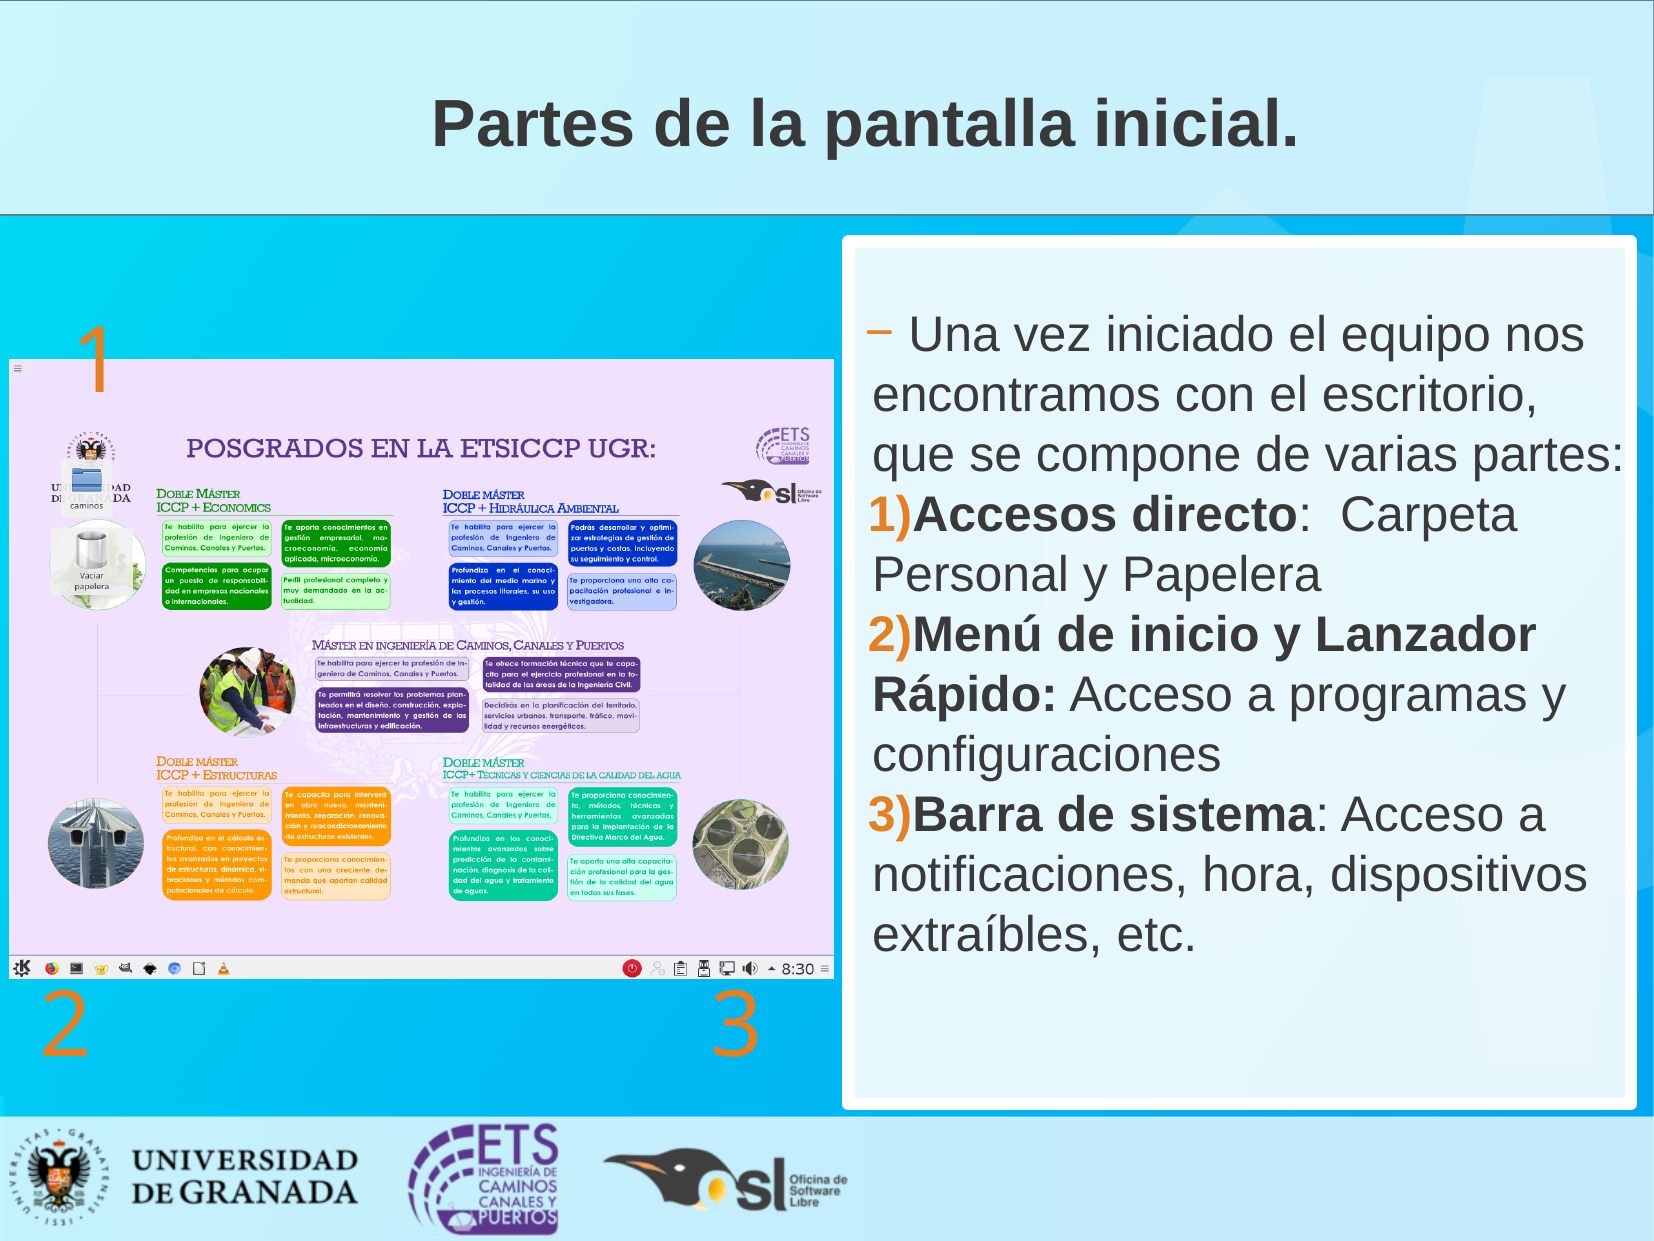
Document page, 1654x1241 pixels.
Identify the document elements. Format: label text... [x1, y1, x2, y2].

picture [0, 216, 1654, 1241]
text_box 1 [56, 293, 149, 416]
picture [843, 216, 1654, 1109]
text_box Partes de la pantalla inicial. [26, 24, 1634, 216]
text_box 3 [695, 957, 787, 1081]
text_box Una vez iniciado el equipo nos encontramos con el escritorio, que se compone de varias partes: Accesos directo: Carpeta Personal y Papelera Menú de inicio y Lanzador Rápido: Acceso a programas y configuraciones Barra de sistema: Acceso a notificaciones, hora, dispositivos extraíbles, etc. [848, 241, 1631, 1105]
text_box 2 [25, 957, 117, 1081]
